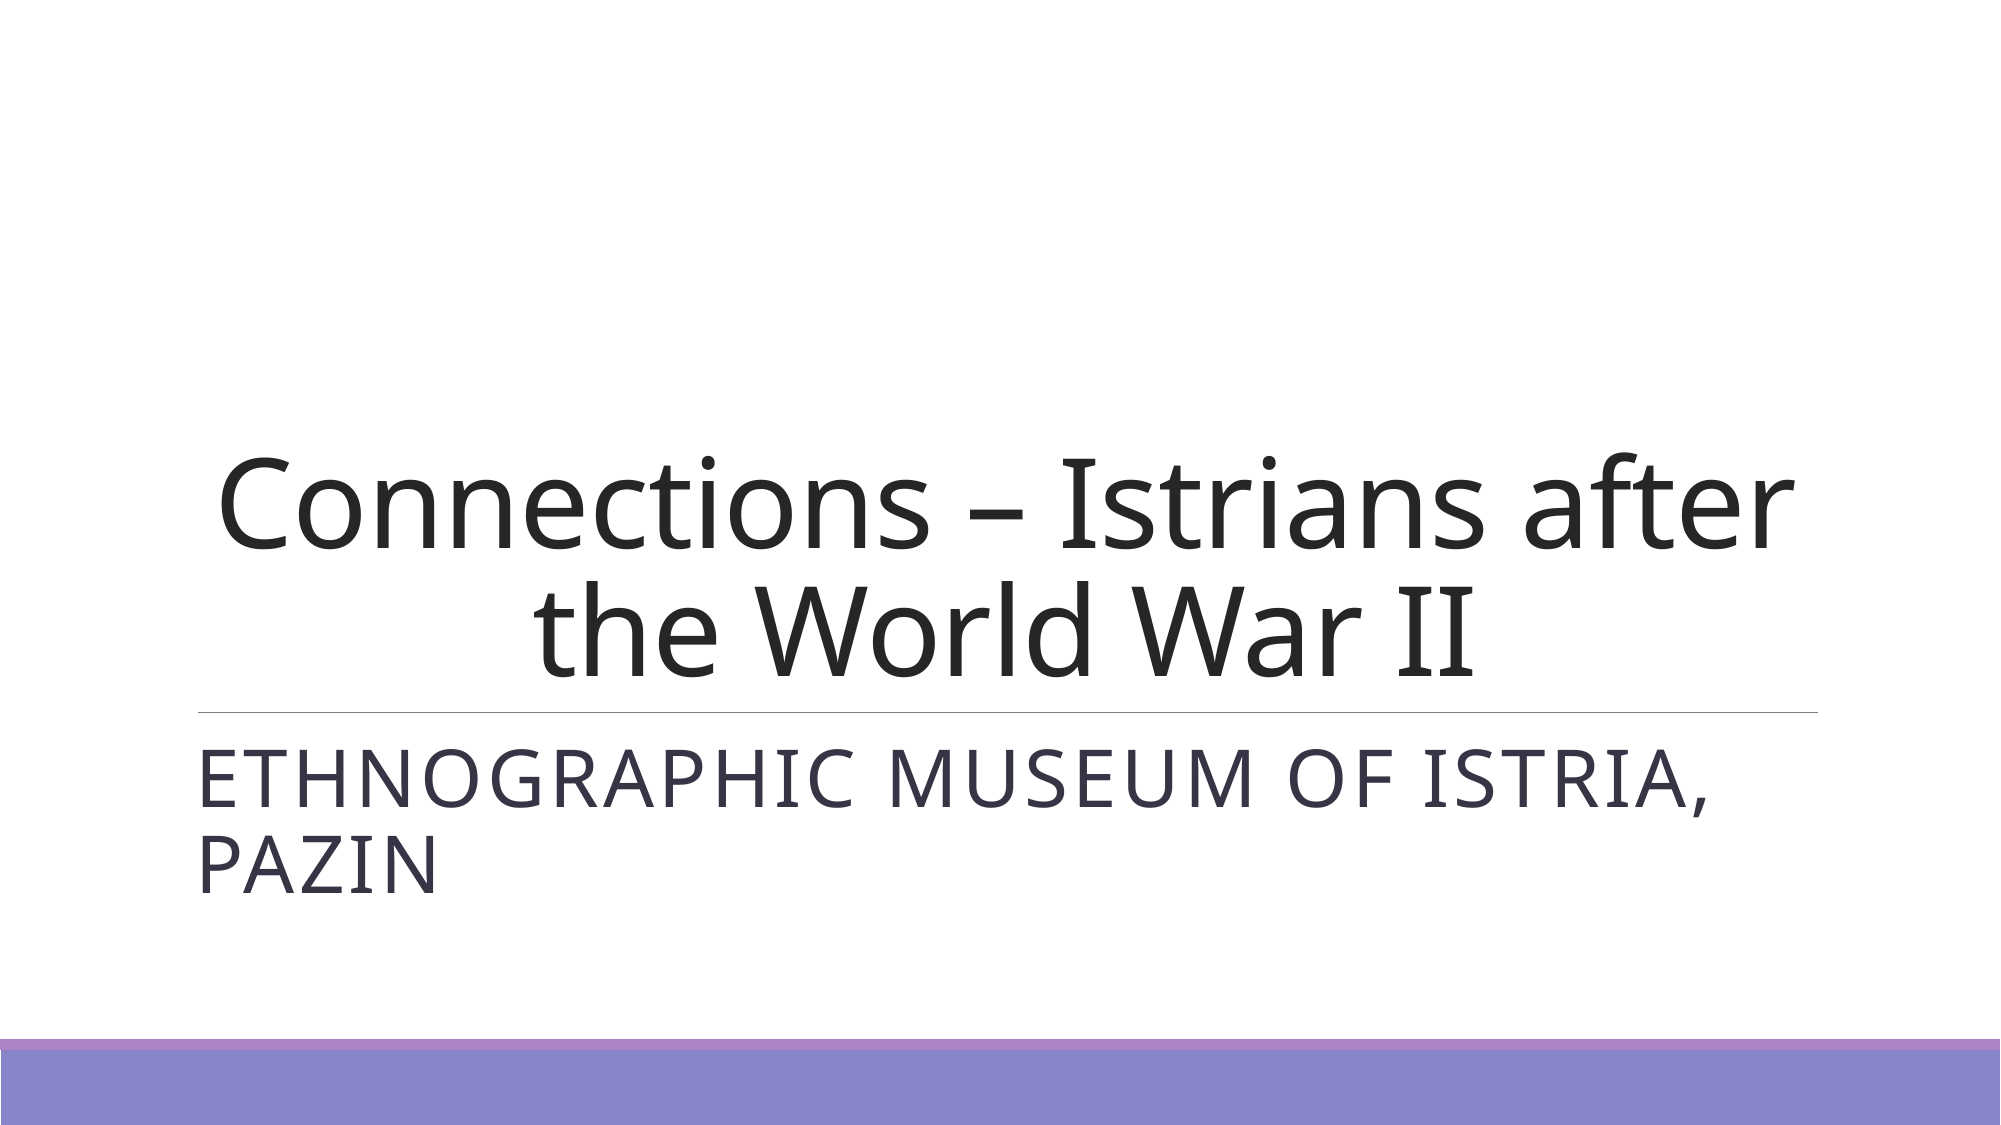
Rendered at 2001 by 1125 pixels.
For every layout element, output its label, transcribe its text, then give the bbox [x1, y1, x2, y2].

subtitle Ethnographic museum of Istria, Pazin [180, 730, 1831, 919]
title Connections – Istrians after the World War II [180, 124, 1831, 710]
